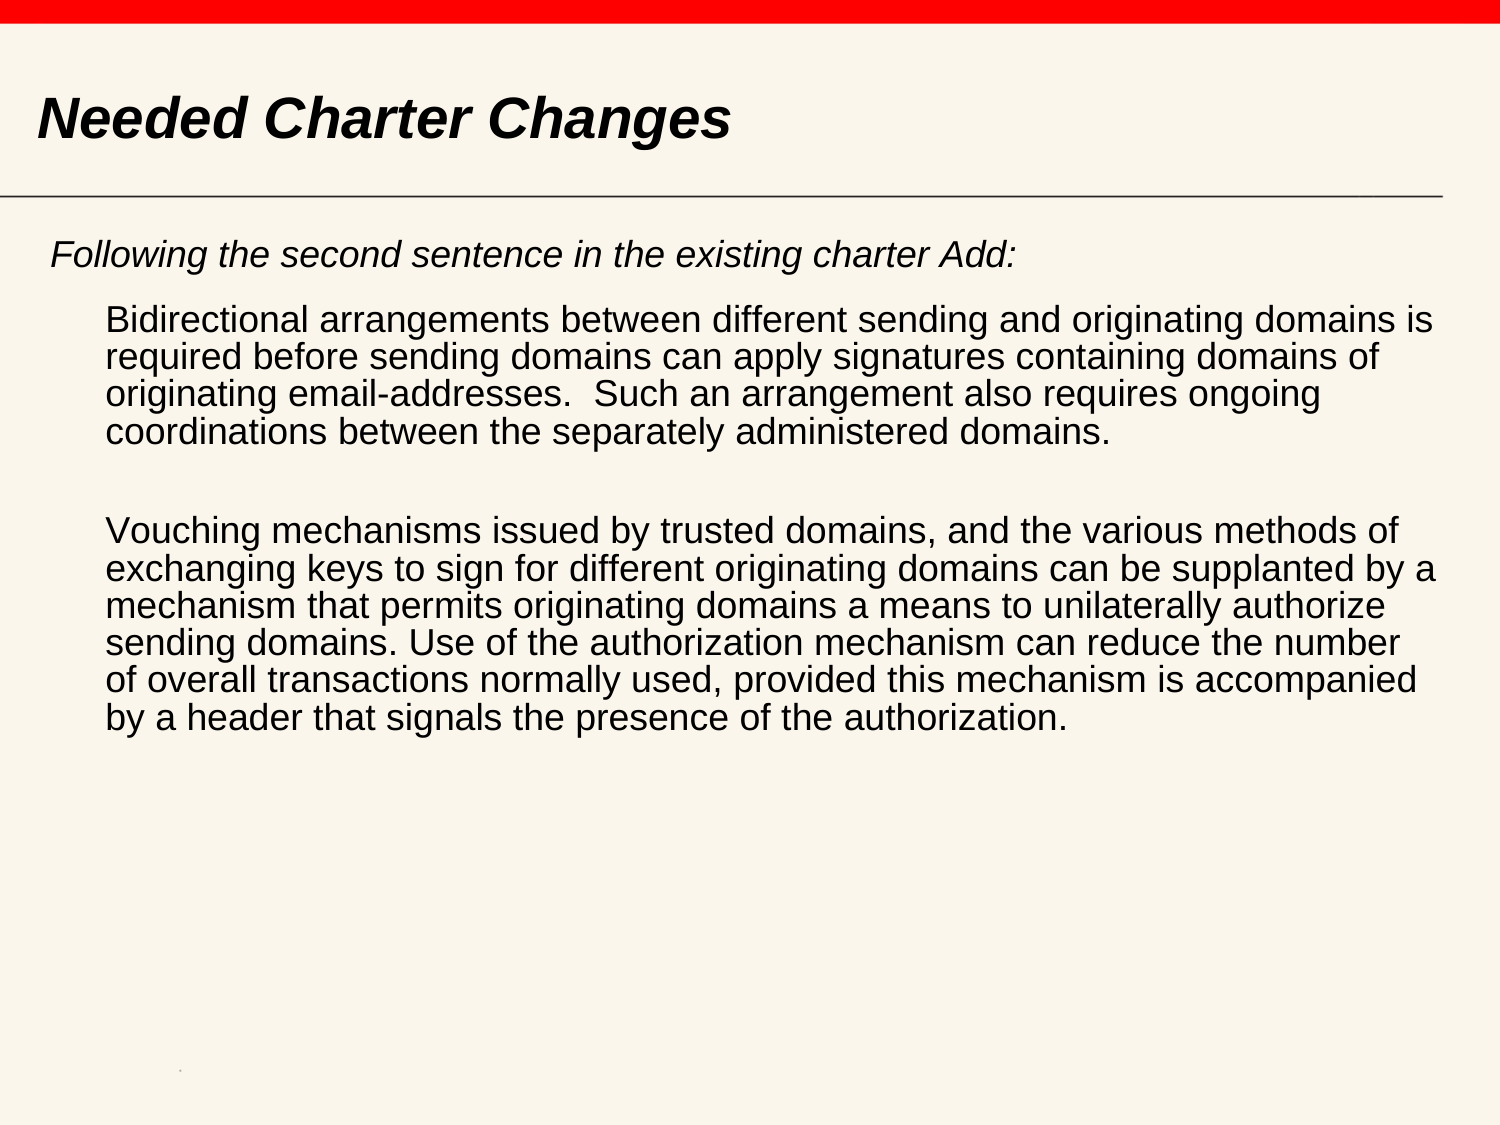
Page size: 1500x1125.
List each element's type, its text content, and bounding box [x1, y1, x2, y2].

title Needed Charter Changes [37, 12, 1463, 226]
picture [0, 0, 1500, 1125]
list Following the second sentence in the existing charter Add: Bidirectional arrangements between different sending and originating domains is required before sending domains can apply signatures containing domains of originating email-addresses. Such an arrangement also requires ongoing coordinations between the separately administered domains. Vouching mechanisms issued by trusted domains, and the various methods of exchanging keys to sign for different originating domains can be supplanted by a mechanism that permits originating domains a means to unilaterally authorize sending domains. Use of the authorization mechanism can reduce the number of overall transactions normally used, provided this mechanism is accompanied by a header that signals the presence of the authorization. [49, 237, 1438, 1028]
